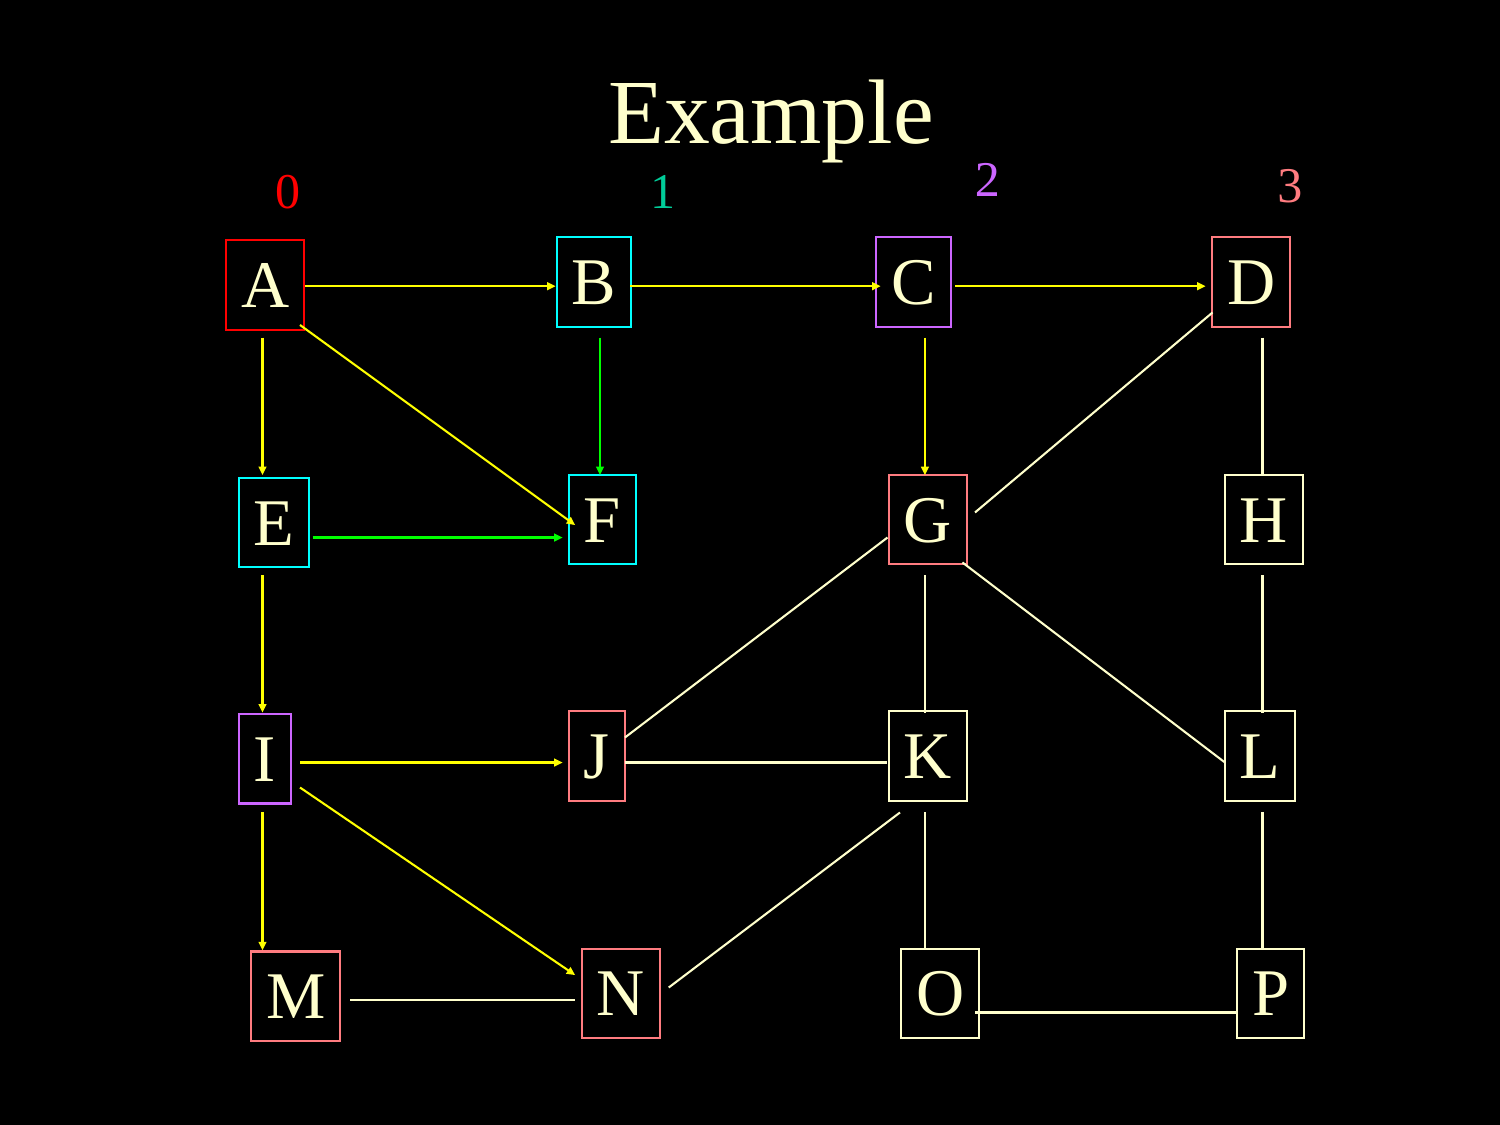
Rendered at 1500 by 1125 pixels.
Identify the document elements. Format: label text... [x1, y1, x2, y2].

text_box M [251, 951, 341, 1042]
text_box J [569, 711, 625, 801]
text_box P [1237, 948, 1305, 1039]
text_box I [238, 713, 291, 804]
title Example [42, 37, 1500, 188]
text_box 0 [260, 156, 315, 228]
text_box K [888, 711, 967, 801]
text_box N [581, 948, 660, 1039]
text_box C [876, 237, 951, 327]
text_box L [1224, 711, 1296, 801]
text_box G [888, 474, 967, 565]
text_box D [1212, 237, 1291, 327]
text_box F [569, 474, 636, 565]
text_box O [901, 948, 980, 1039]
text_box H [1224, 474, 1303, 565]
text_box 1 [635, 156, 690, 228]
text_box E [238, 477, 310, 568]
text_box A [226, 240, 305, 330]
text_box 3 [1262, 149, 1318, 221]
text_box B [556, 237, 632, 327]
text_box 2 [960, 144, 1015, 215]
